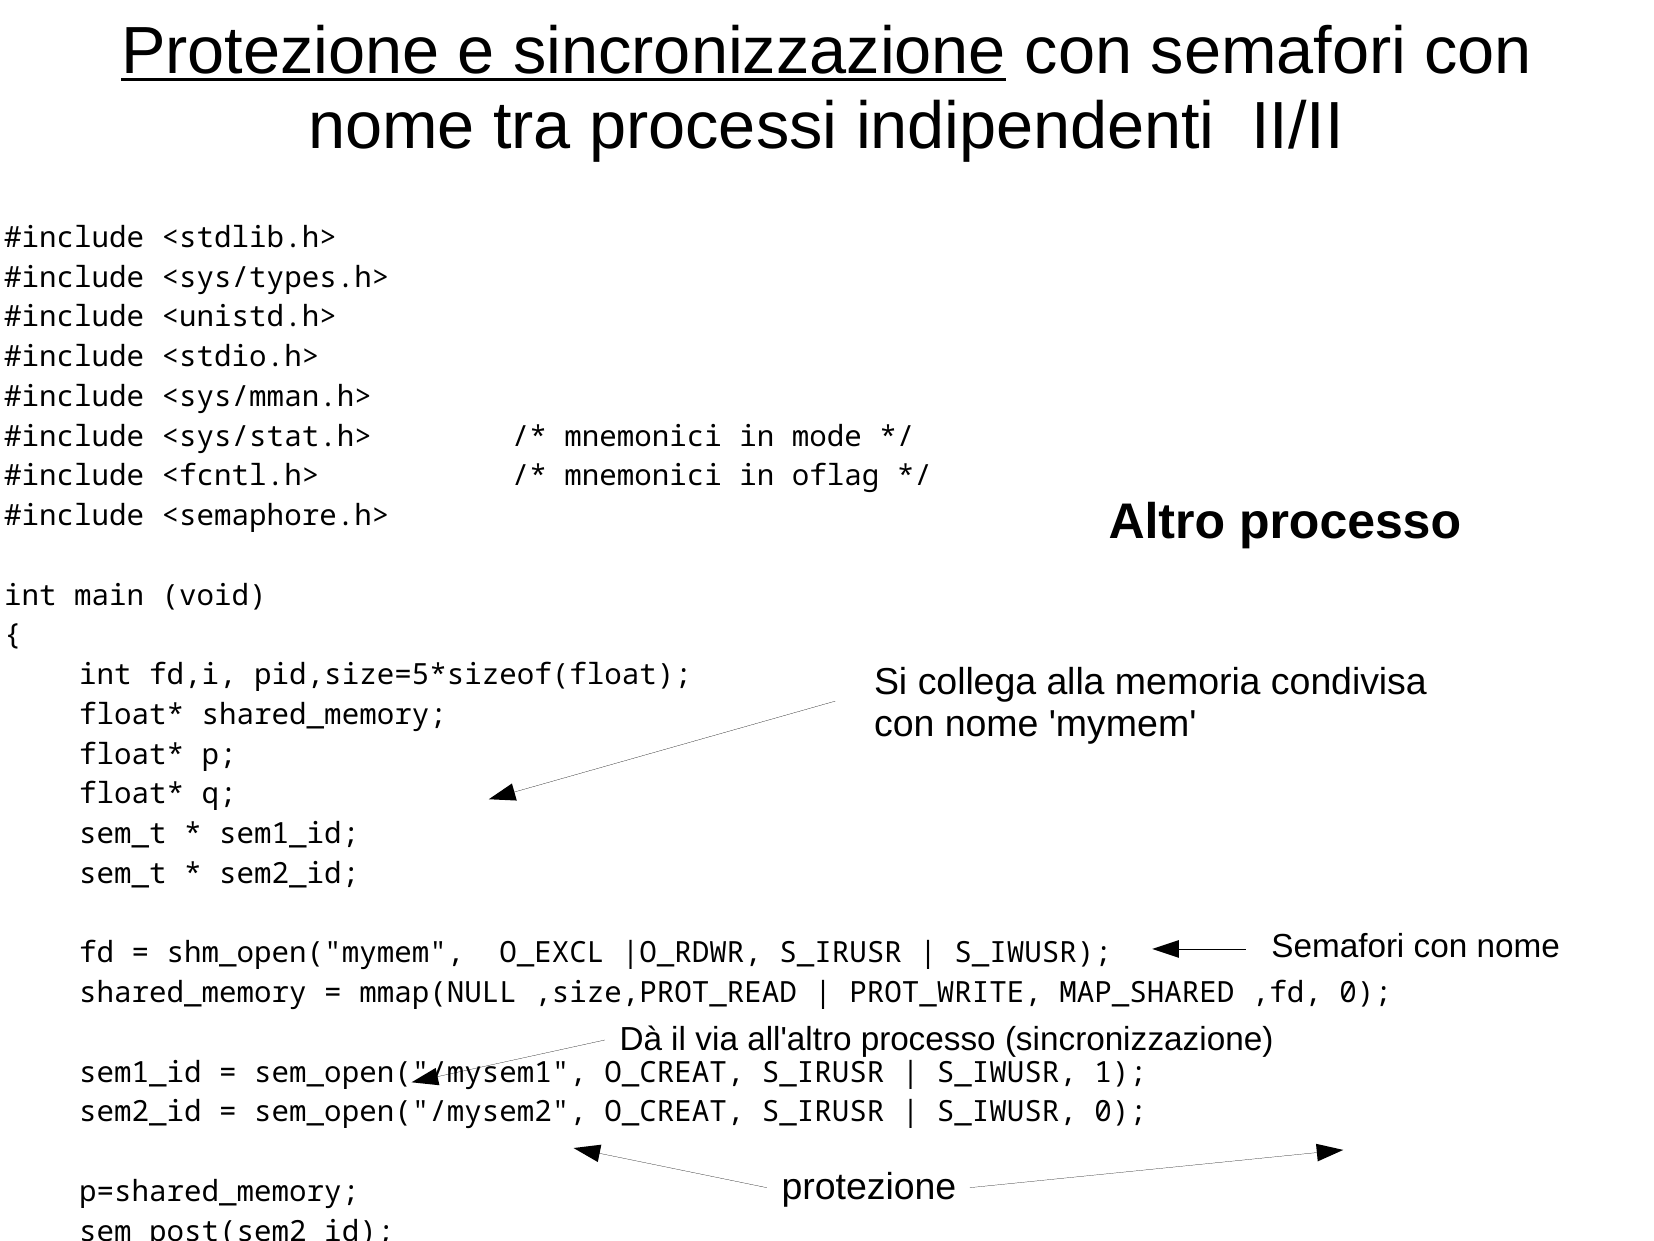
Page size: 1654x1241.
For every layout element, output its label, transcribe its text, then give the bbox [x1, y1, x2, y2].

text_box Dà il via all'altro processo (sincronizzazione) [604, 1013, 1486, 1066]
title Protezione e sincronizzazione con semafori con nome tra processi indipendenti II/II [82, 0, 1571, 169]
text_box protezione [766, 1158, 1158, 1215]
text_box Si collega alla memoria condivisa con nome 'mymem' [859, 653, 1443, 752]
text_box Altro processo [1093, 485, 1654, 558]
text_box #include <stdlib.h> #include <sys/types.h> #include <unistd.h> #include <stdio.h> #include <sys/mman.h> #include <sys/stat.h> /* mnemonici in mode */ #include <fcntl.h> /* mnemonici in oflag */ #include <semaphore.h> int main (void) { int fd,i, pid,size=5*sizeof(float); float* shared_memory; float* p; float* q; sem_t * sem1_id; sem_t * sem2_id; fd = shm_open("mymem", O_EXCL |O_RDWR, S_IRUSR | S_IWUSR); shared_memory = mmap(NULL ,size,PROT_READ | PROT_WRITE, MAP_SHARED ,fd, 0); sem1_id = sem_open("/mysem1", O_CREAT, S_IRUSR | S_IWUSR, 1); sem2_id = sem_open("/mysem2", O_CREAT, S_IRUSR | S_IWUSR, 0); p=shared_memory; sem_post(sem2_id); for(i=0;i<10;i++){sem_wait(sem1_id); printf("\tB *p = %f\n", (*p)++);sem_post(sem1_id);} shm_unlink("mymem"); } [0, 169, 1654, 1240]
text_box Semafori con nome [1256, 919, 1581, 973]
